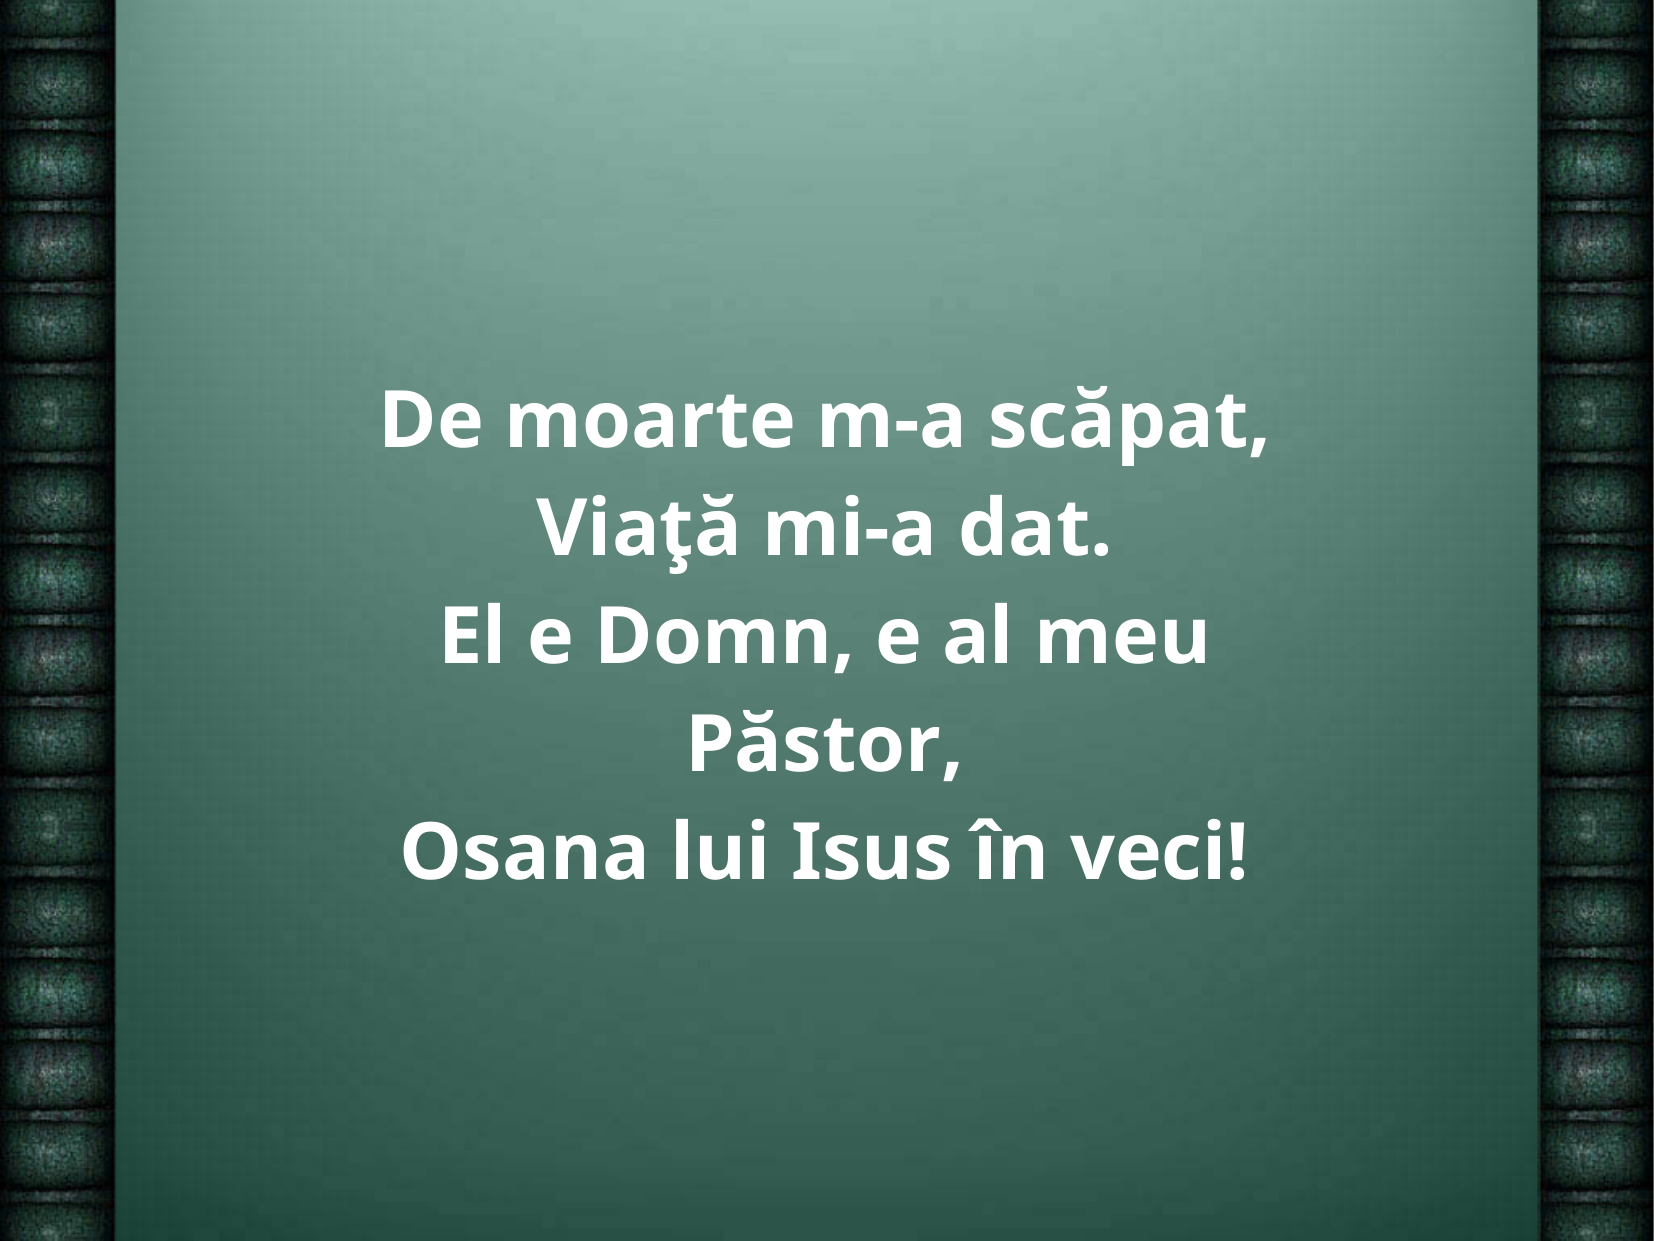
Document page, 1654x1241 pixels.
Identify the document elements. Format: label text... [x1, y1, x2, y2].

text_box De moarte m-a scăpat, Viaţă mi-a dat. El e Domn, e al meu Păstor, Osana lui Isus în veci! [300, 363, 1351, 847]
picture [0, 0, 1654, 1241]
